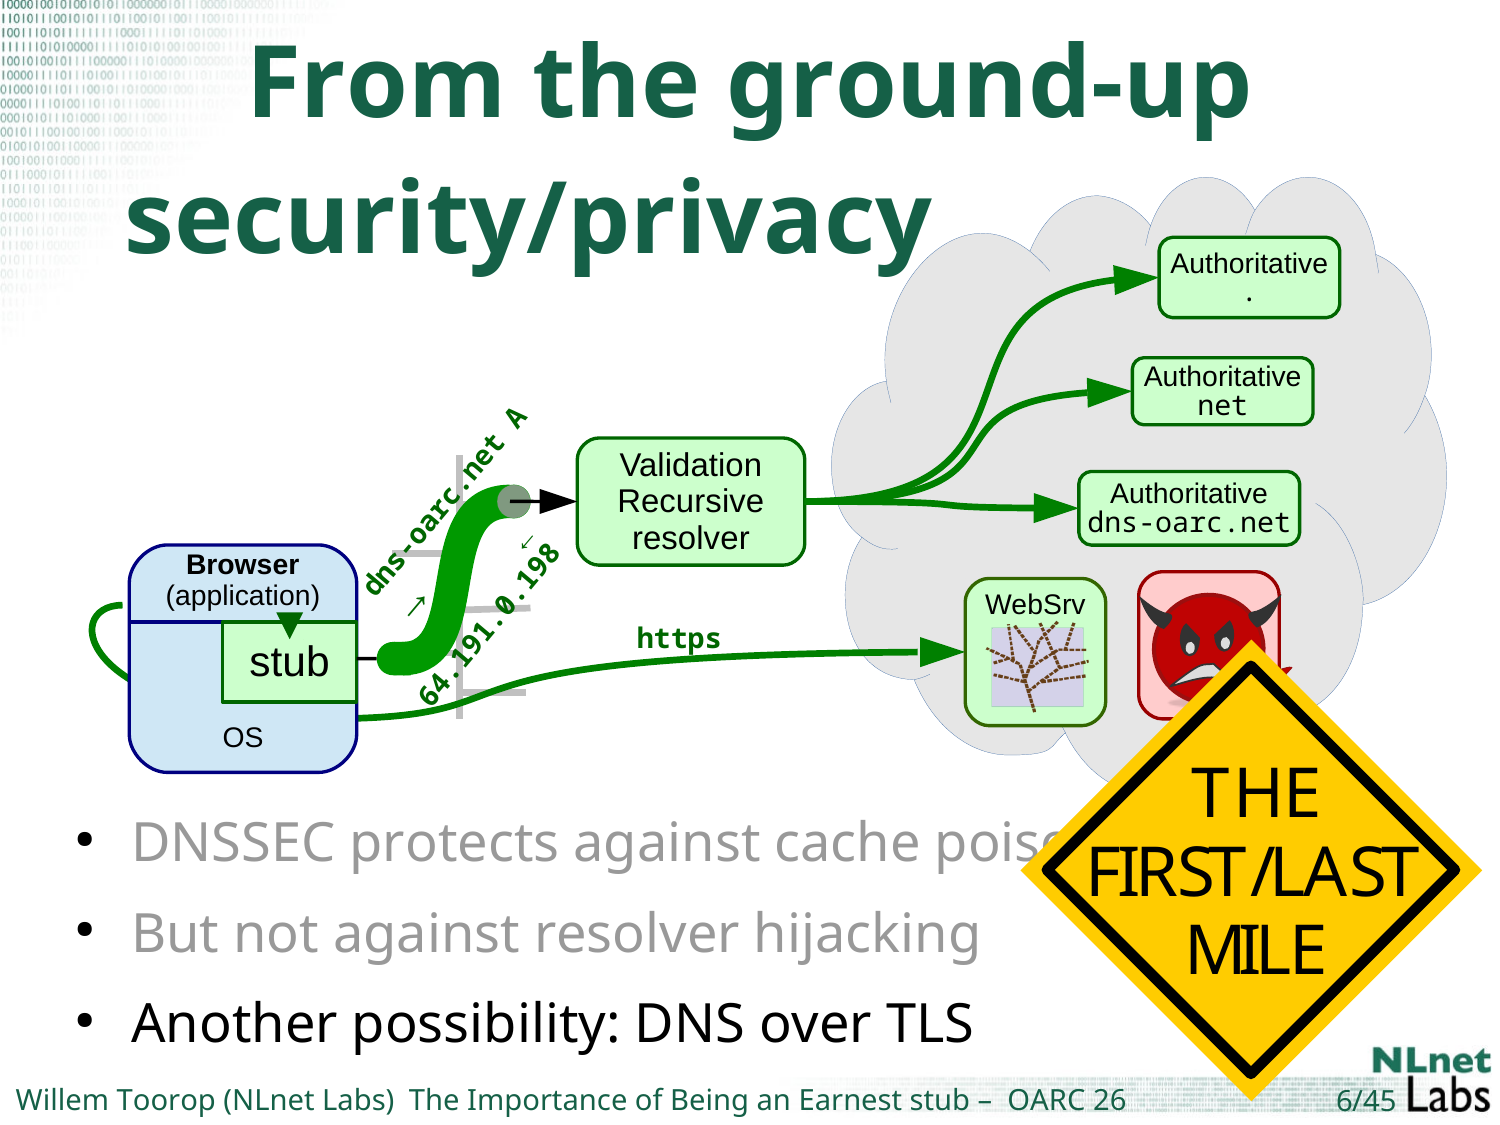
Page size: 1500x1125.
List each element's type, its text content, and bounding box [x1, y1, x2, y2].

picture [957, 1096, 966, 1108]
picture [0, 0, 1492, 1124]
title From the ground-up security/privacy [75, 31, 1425, 263]
list DNSSEC protects against cache poisoning But not against resolver hijacking Another possibility: DNS over TLS [75, 803, 1020, 1088]
